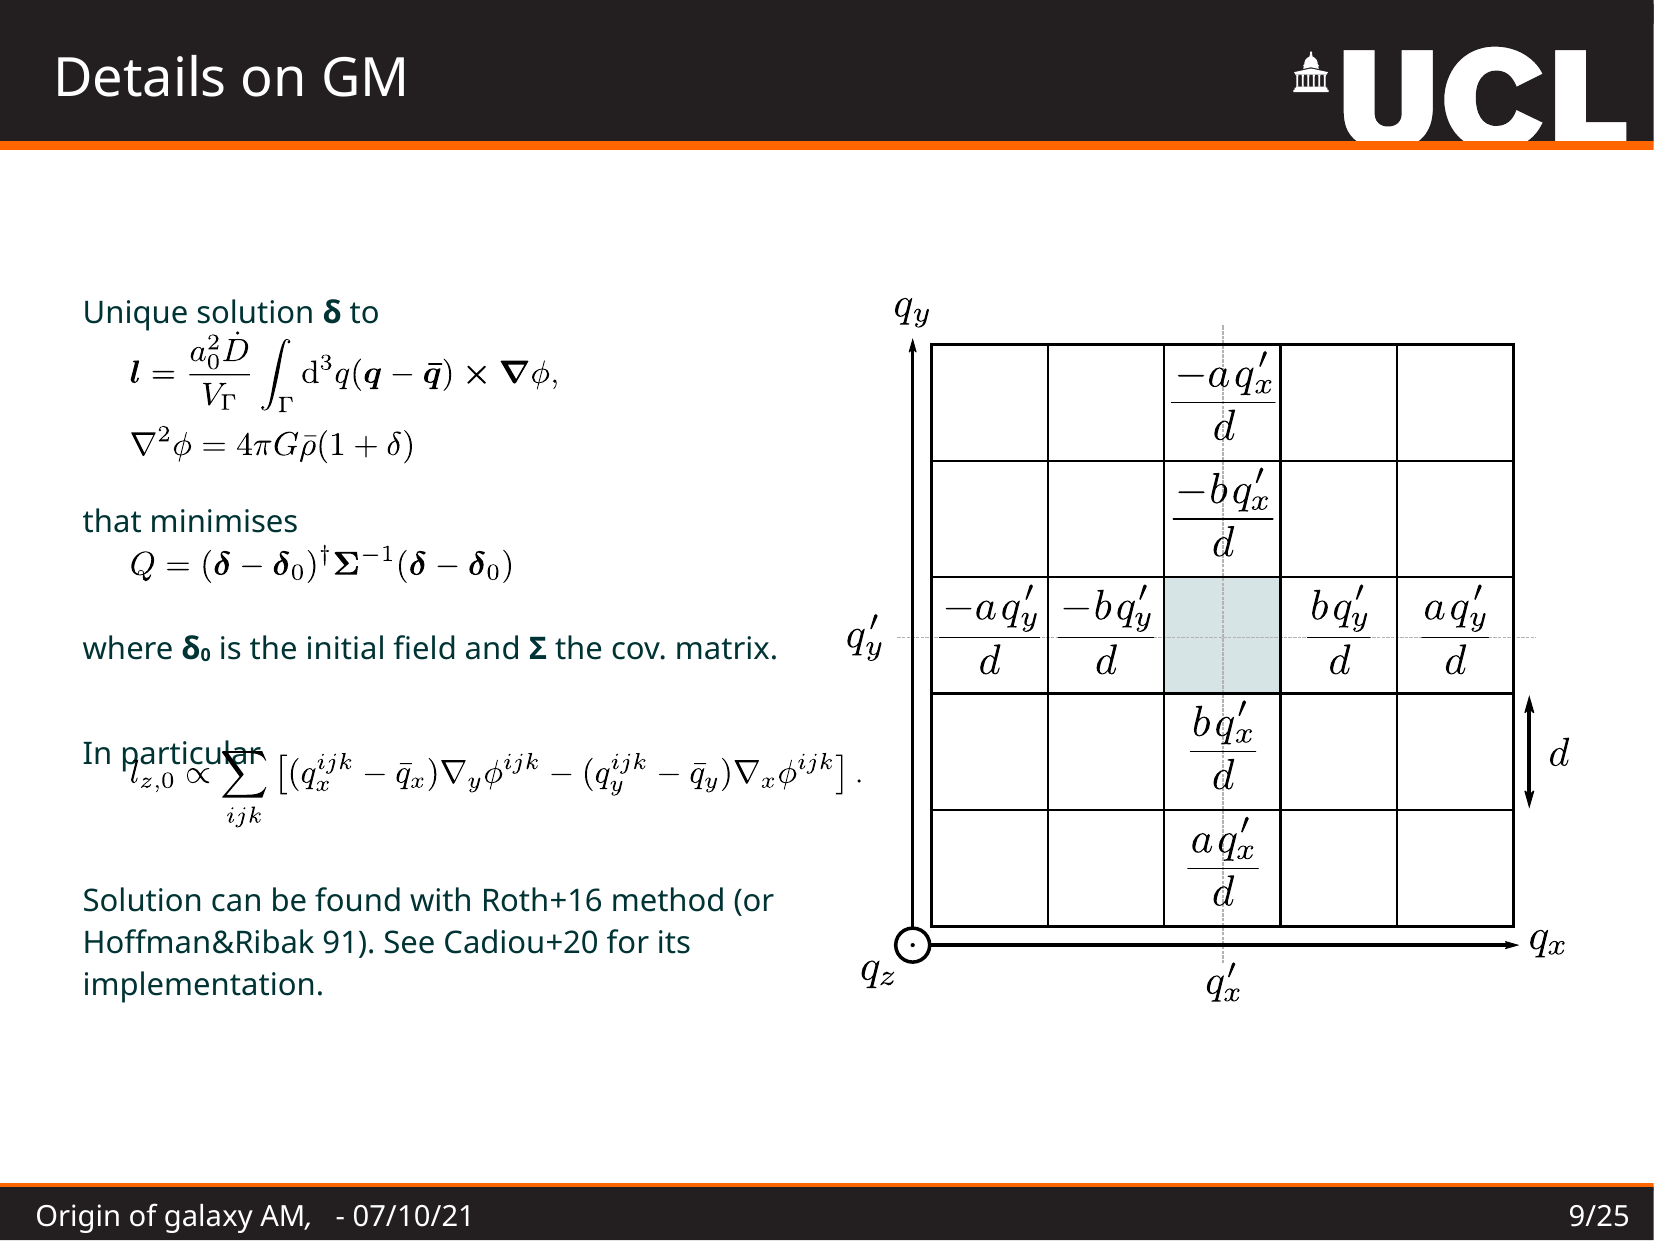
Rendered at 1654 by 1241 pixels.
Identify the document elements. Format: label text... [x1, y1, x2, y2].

picture [128, 543, 513, 585]
list Unique solution δ to that minimises where δ0 is the initial field and Σ the cov. matrix. In particular Solution can be found with Roth+16 method (or Hoffman&Ribak 91). See Cadiou+20 for its implementation. [82, 290, 809, 1010]
picture [128, 424, 414, 465]
picture [128, 330, 558, 414]
picture [128, 295, 1572, 1004]
title Details on GM [0, 0, 1329, 152]
